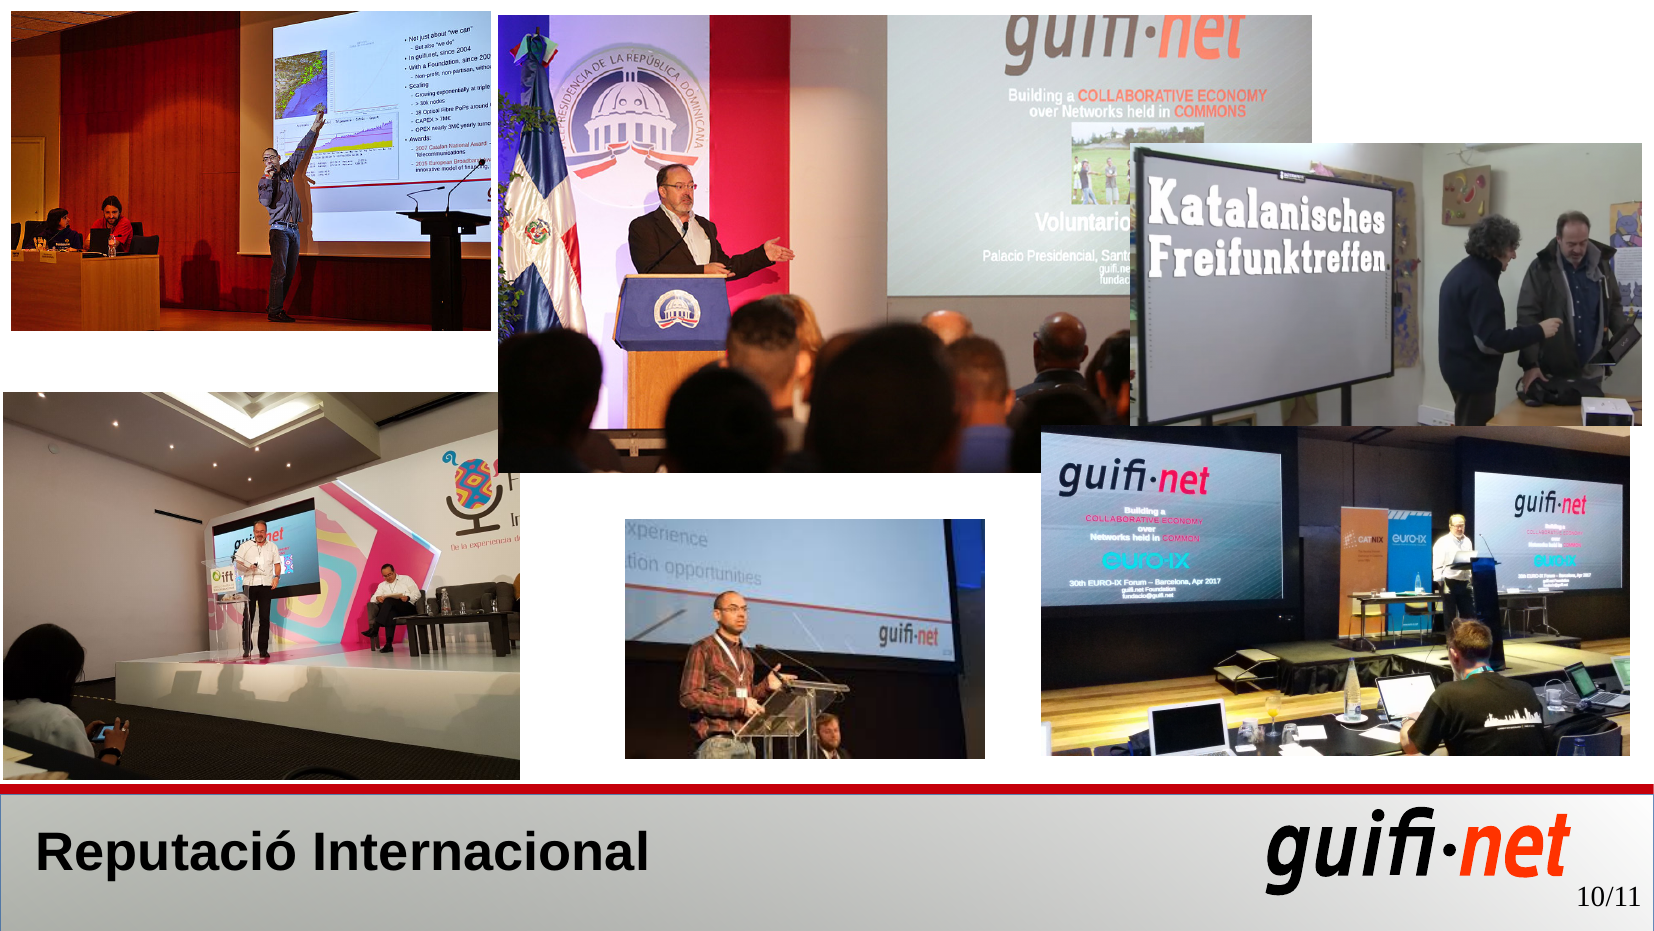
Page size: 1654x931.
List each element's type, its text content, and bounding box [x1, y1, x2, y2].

title Reputació Internacional [35, 804, 1182, 898]
picture [3, 15, 1642, 780]
picture [11, 11, 491, 331]
picture [625, 519, 985, 759]
